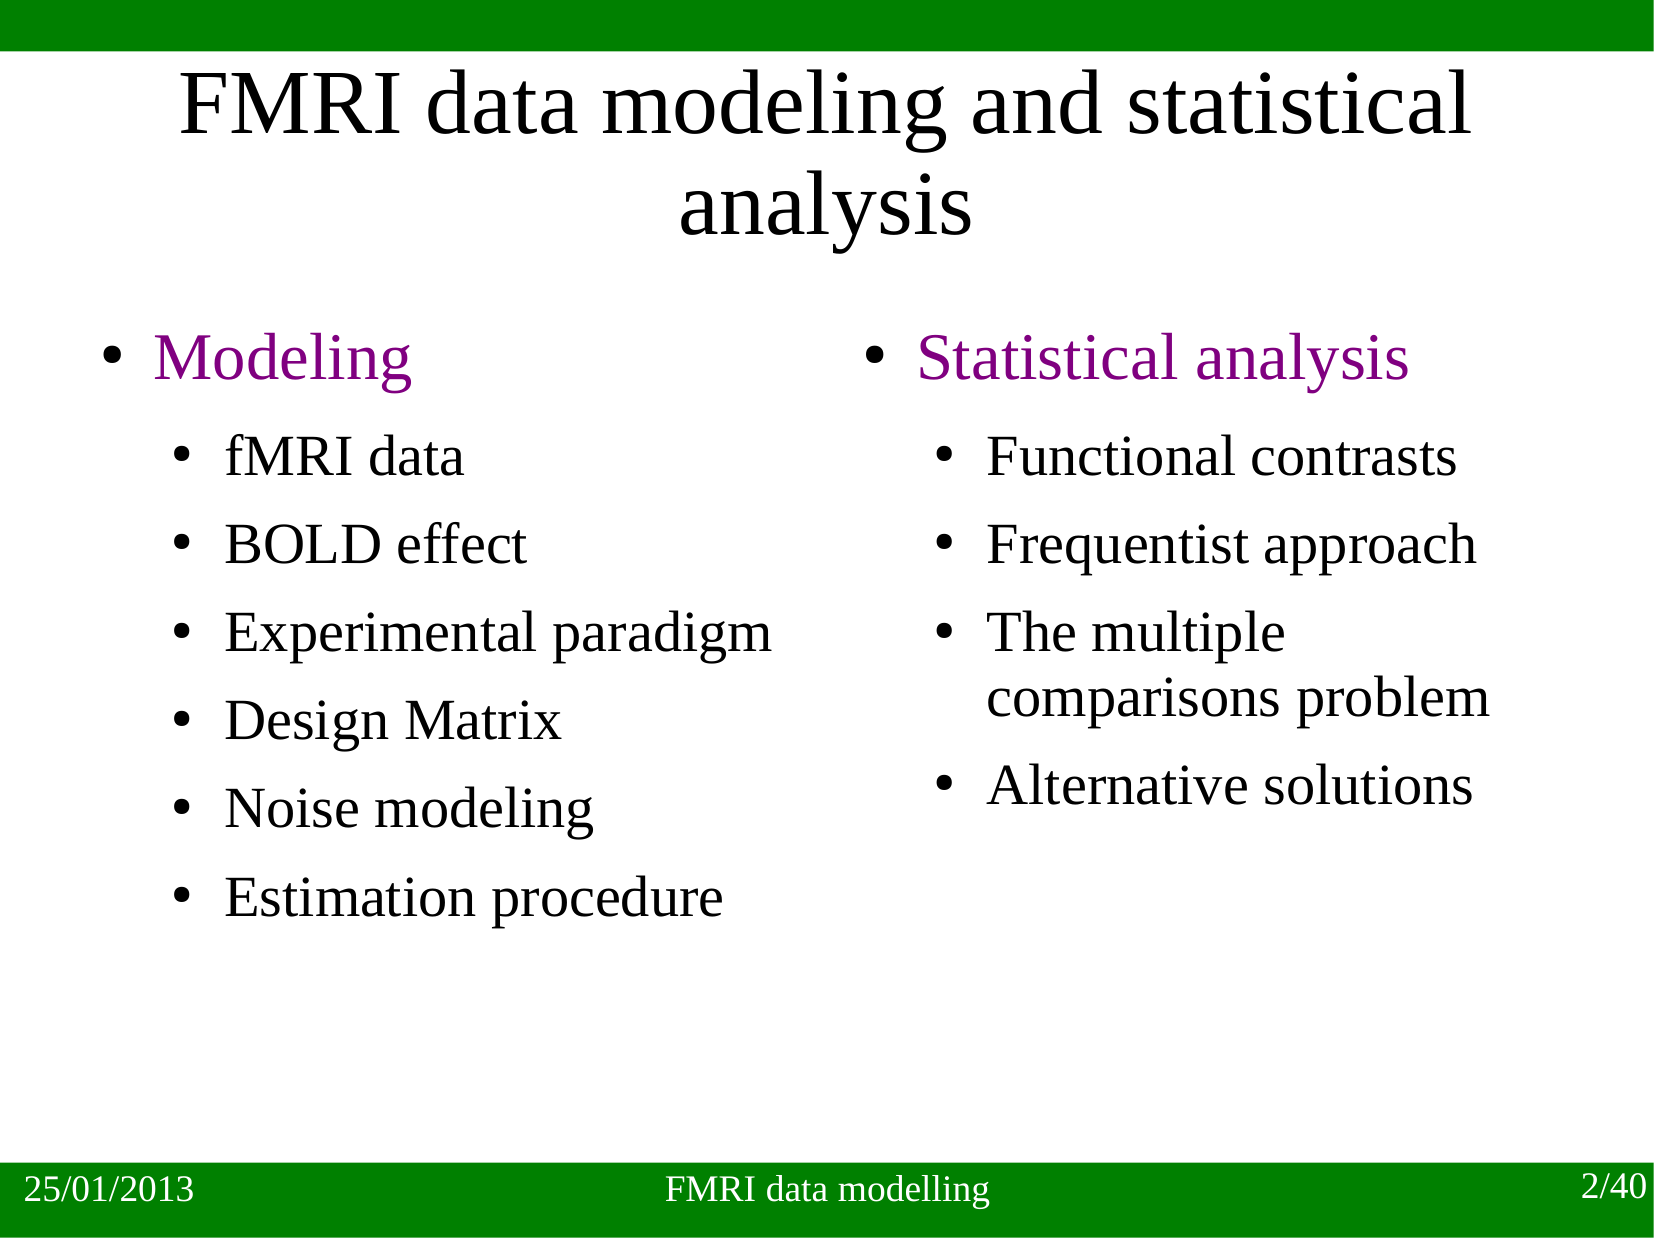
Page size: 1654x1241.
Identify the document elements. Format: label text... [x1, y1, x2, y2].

list Statistical analysis Functional contrasts Frequentist approach The multiple comparisons problem Alternative solutions [845, 319, 1572, 1139]
list Modeling fMRI data BOLD effect Experimental paradigm Design Matrix Noise modeling Estimation procedure [82, 319, 809, 1139]
title FMRI data modeling and statistical analysis [82, 49, 1571, 257]
